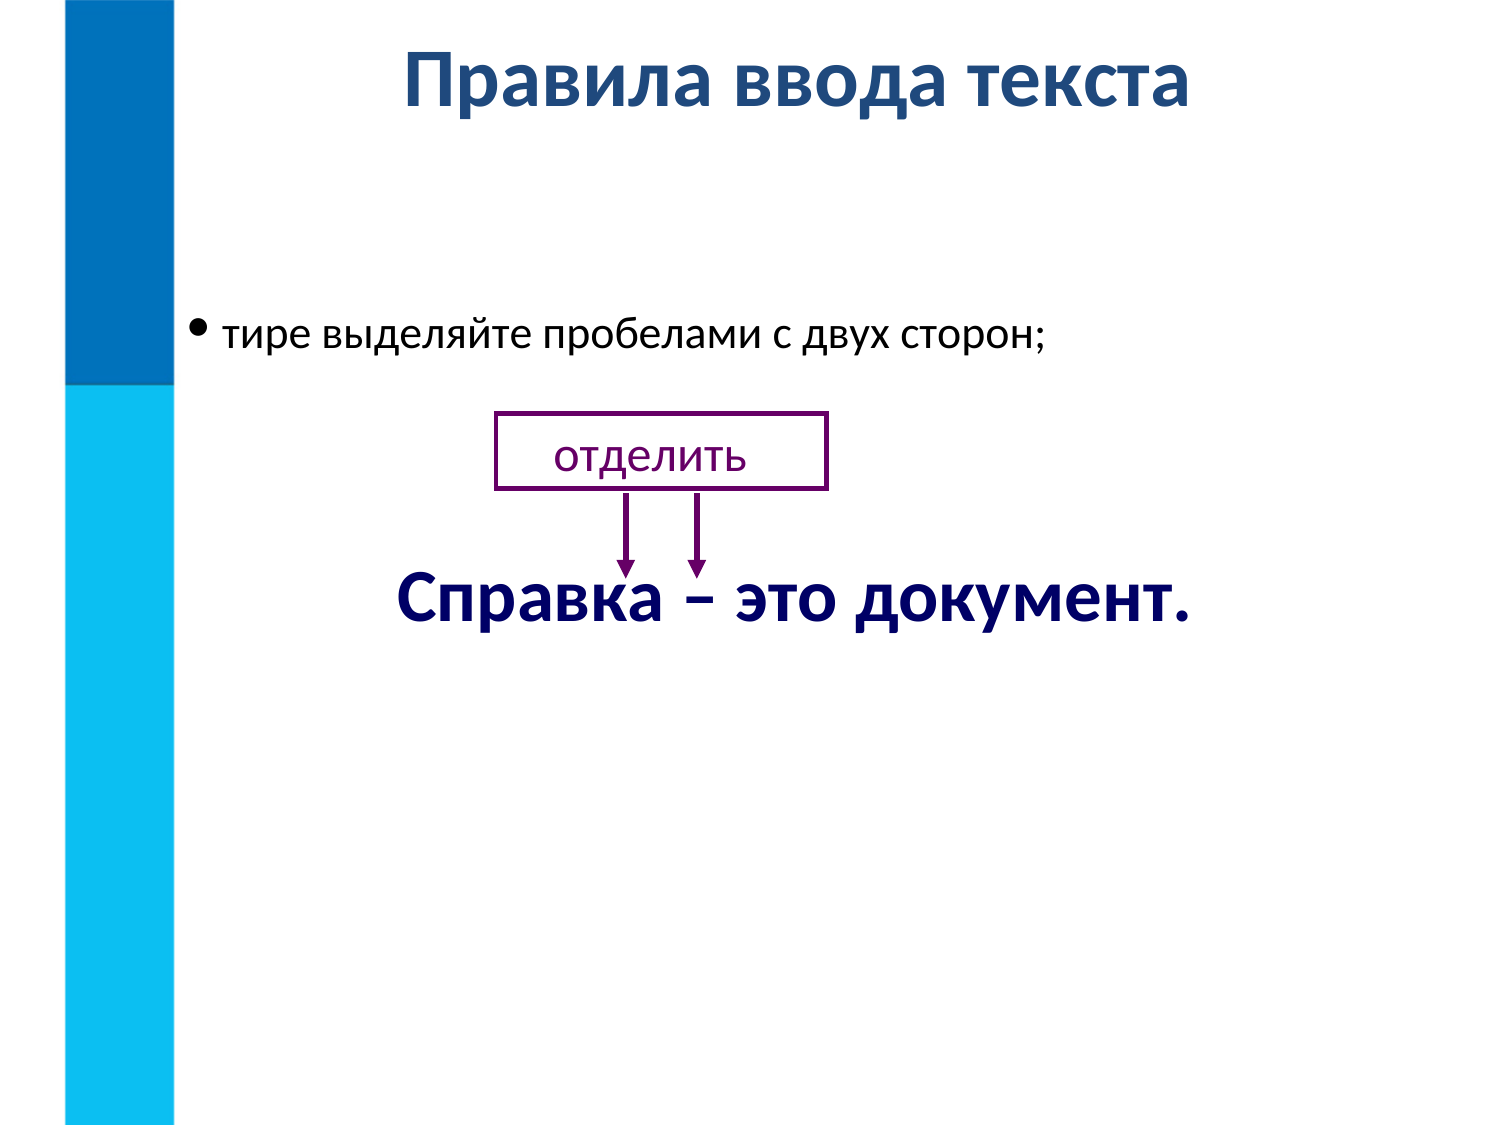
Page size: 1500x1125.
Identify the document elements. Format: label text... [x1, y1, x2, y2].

text_box тире выделяйте пробелами с двух сторон; [171, 290, 1471, 367]
picture [0, 0, 1500, 1125]
text_box Правила ввода текста [171, 30, 1425, 135]
text_box Справка – это документ. [234, 538, 1357, 645]
text_box отделить [496, 413, 827, 489]
